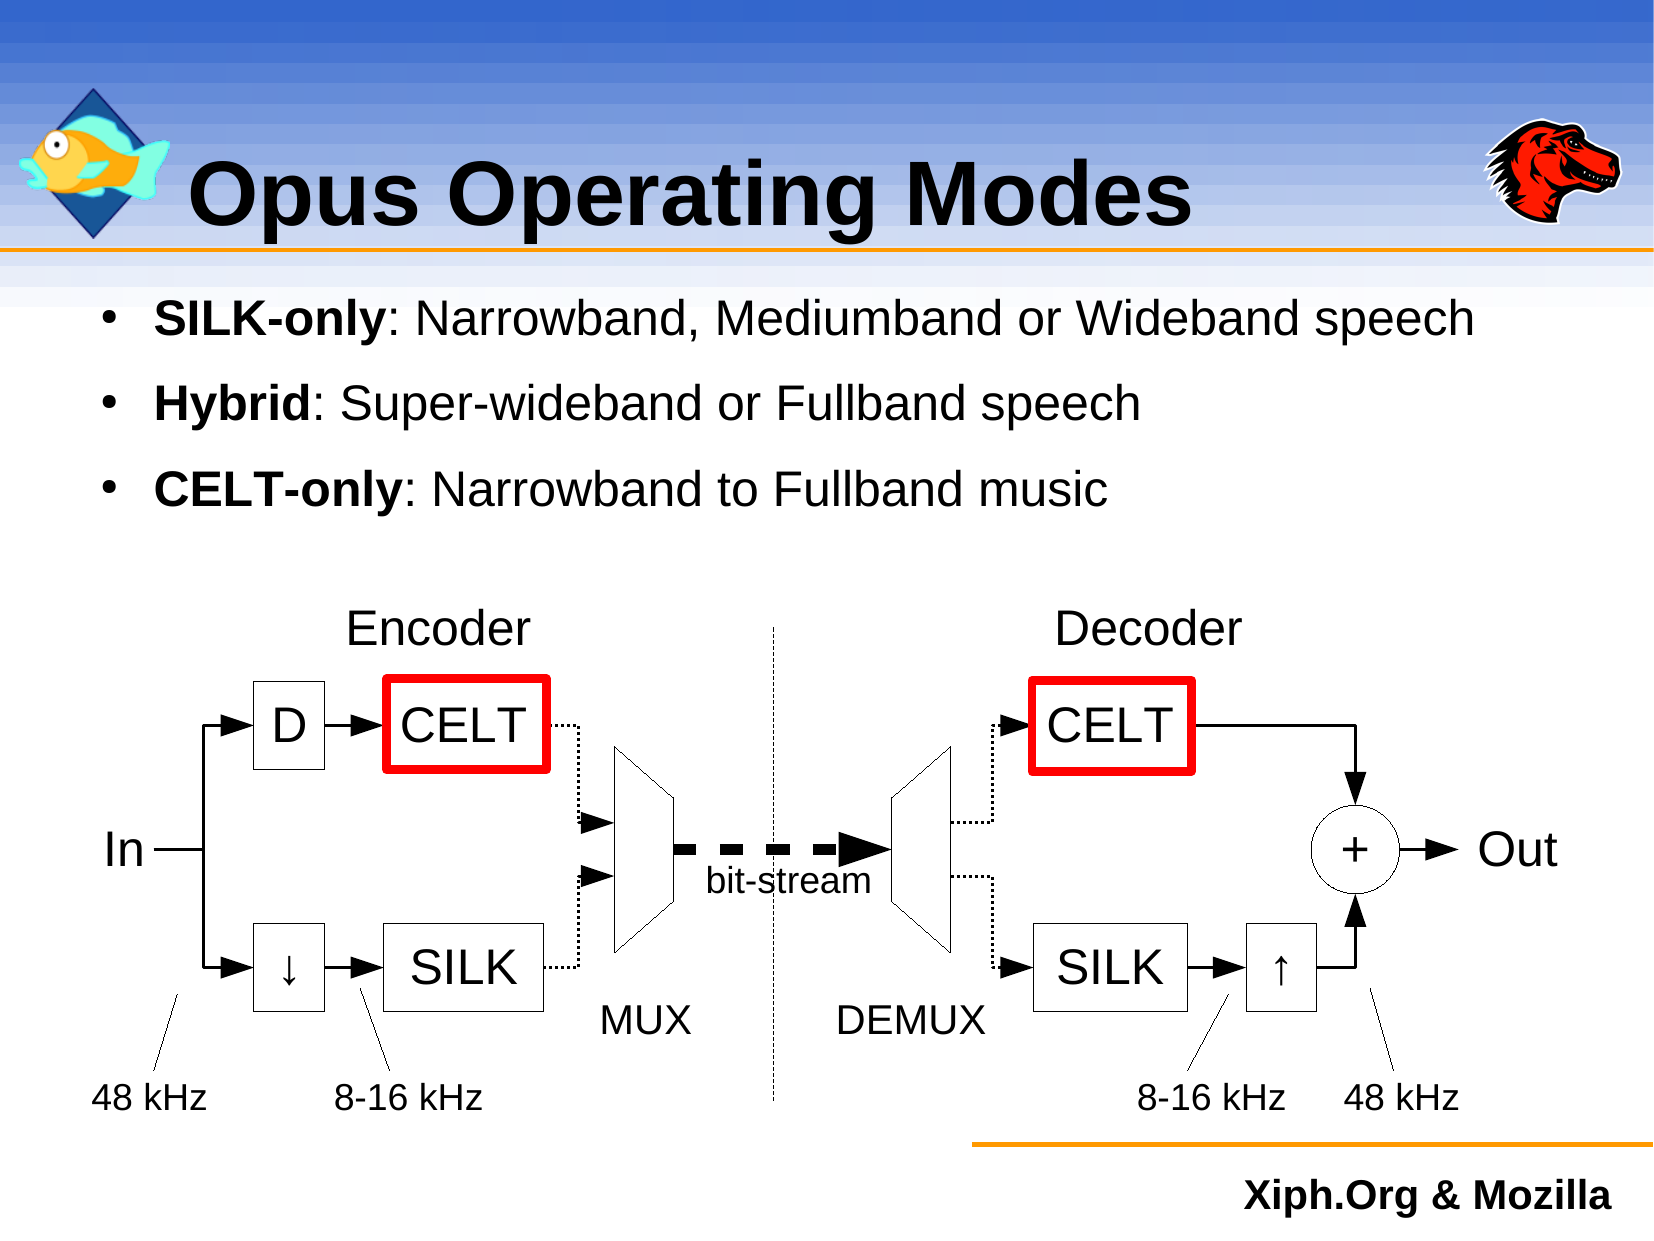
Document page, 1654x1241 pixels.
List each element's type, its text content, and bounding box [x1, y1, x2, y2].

picture [0, 0, 1654, 248]
text_box 8-16 kHz [318, 1068, 508, 1126]
text_box CELT [1036, 685, 1187, 767]
text_box In [94, 805, 154, 894]
text_box ↑ [1246, 923, 1317, 1012]
text_box CELT [391, 683, 542, 765]
text_box SILK [383, 923, 544, 1012]
text_box MUX [584, 989, 707, 1051]
text_box Out [1458, 805, 1577, 894]
list SILK-only: Narrowband, Mediumband or Wideband speech Hybrid: Super-wideband or Fullband speech CELT-only: Narrowband to Fullband music [82, 290, 1613, 1094]
text_box bit-stream [690, 852, 888, 910]
text_box + [1311, 805, 1400, 894]
title Opus Operating Modes [187, 52, 1571, 245]
picture [0, 252, 1654, 1241]
text_box 48 kHz [1328, 1068, 1477, 1126]
text_box 8-16 kHz [1122, 1068, 1306, 1126]
text_box 48 kHz [76, 1068, 225, 1126]
text_box ↓ [253, 923, 325, 1012]
text_box SILK [1033, 923, 1188, 1012]
text_box Encoder [330, 592, 547, 664]
text_box D [253, 681, 325, 770]
text_box DEMUX [820, 989, 1001, 1051]
text_box Decoder [1039, 592, 1258, 664]
